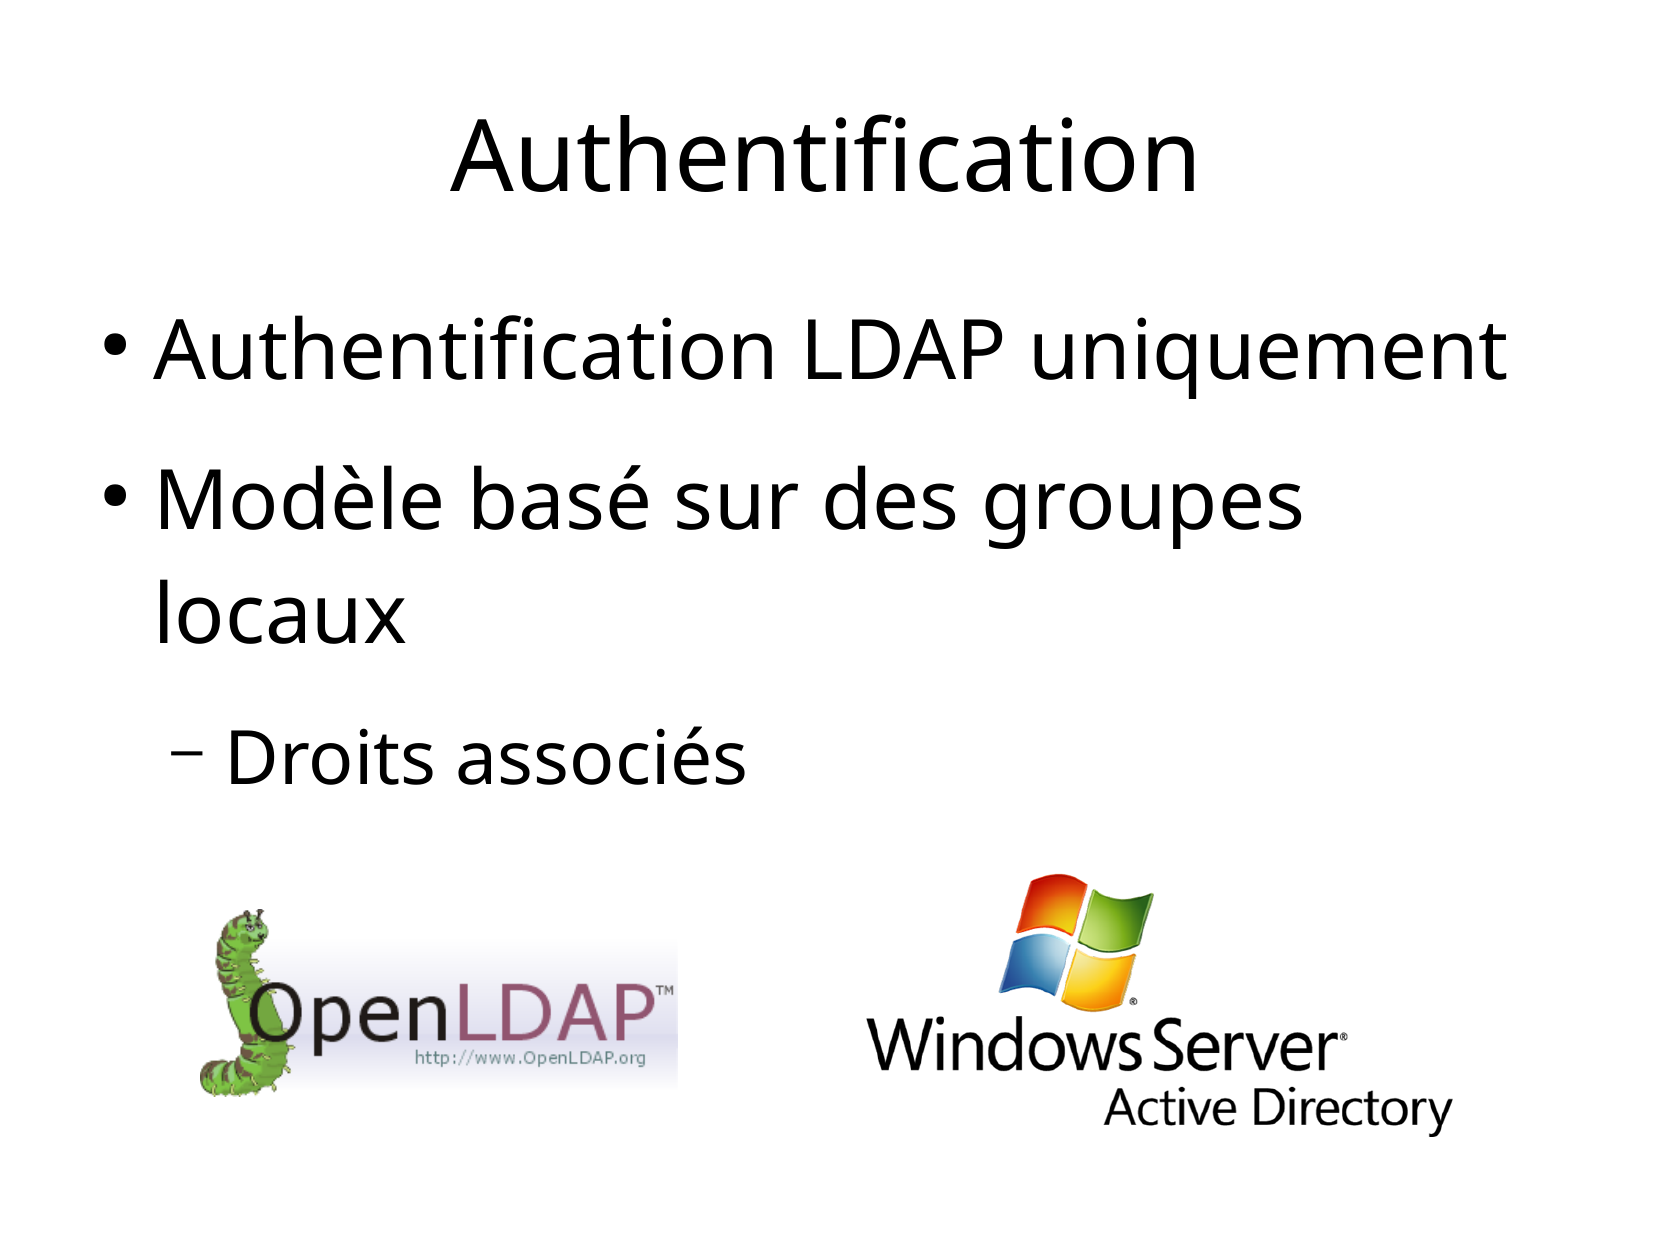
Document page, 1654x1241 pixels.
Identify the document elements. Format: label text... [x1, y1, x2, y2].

list Authentification LDAP uniquement Modèle basé sur des groupes locaux Droits associés [82, 290, 1538, 1010]
title Authentification [82, 49, 1571, 257]
picture [866, 873, 1453, 1137]
picture [200, 909, 678, 1097]
